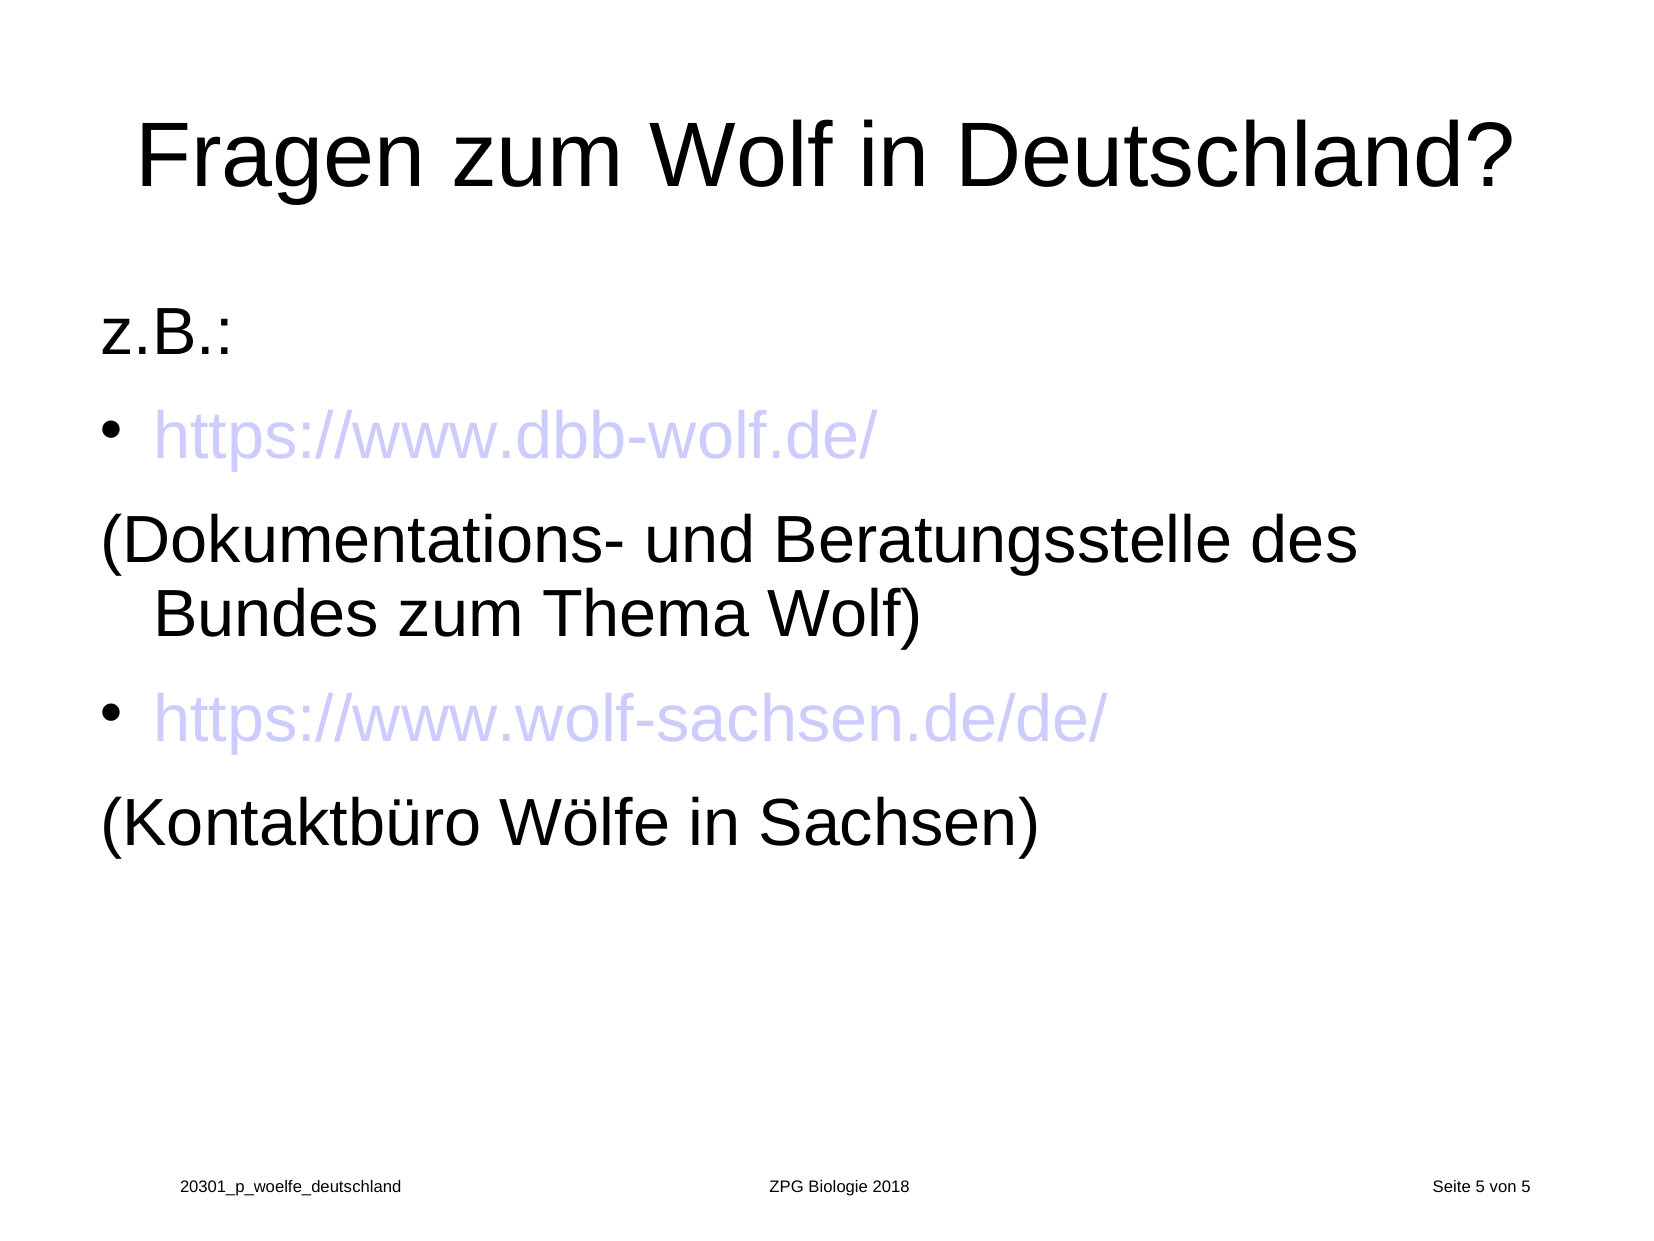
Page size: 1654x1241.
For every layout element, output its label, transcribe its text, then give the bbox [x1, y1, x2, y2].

title Fragen zum Wolf in Deutschland? [82, 49, 1571, 257]
list z.B.: https://www.dbb-wolf.de/ (Dokumentations- und Beratungsstelle des Bundes zum Thema Wolf) https://www.wolf-sachsen.de/de/ (Kontaktbüro Wölfe in Sachsen) [82, 290, 1571, 1010]
text_box 20301_p_woelfe_deutschland ZPG Biologie 2018 Seite 5 von 5 [165, 1169, 1560, 1222]
